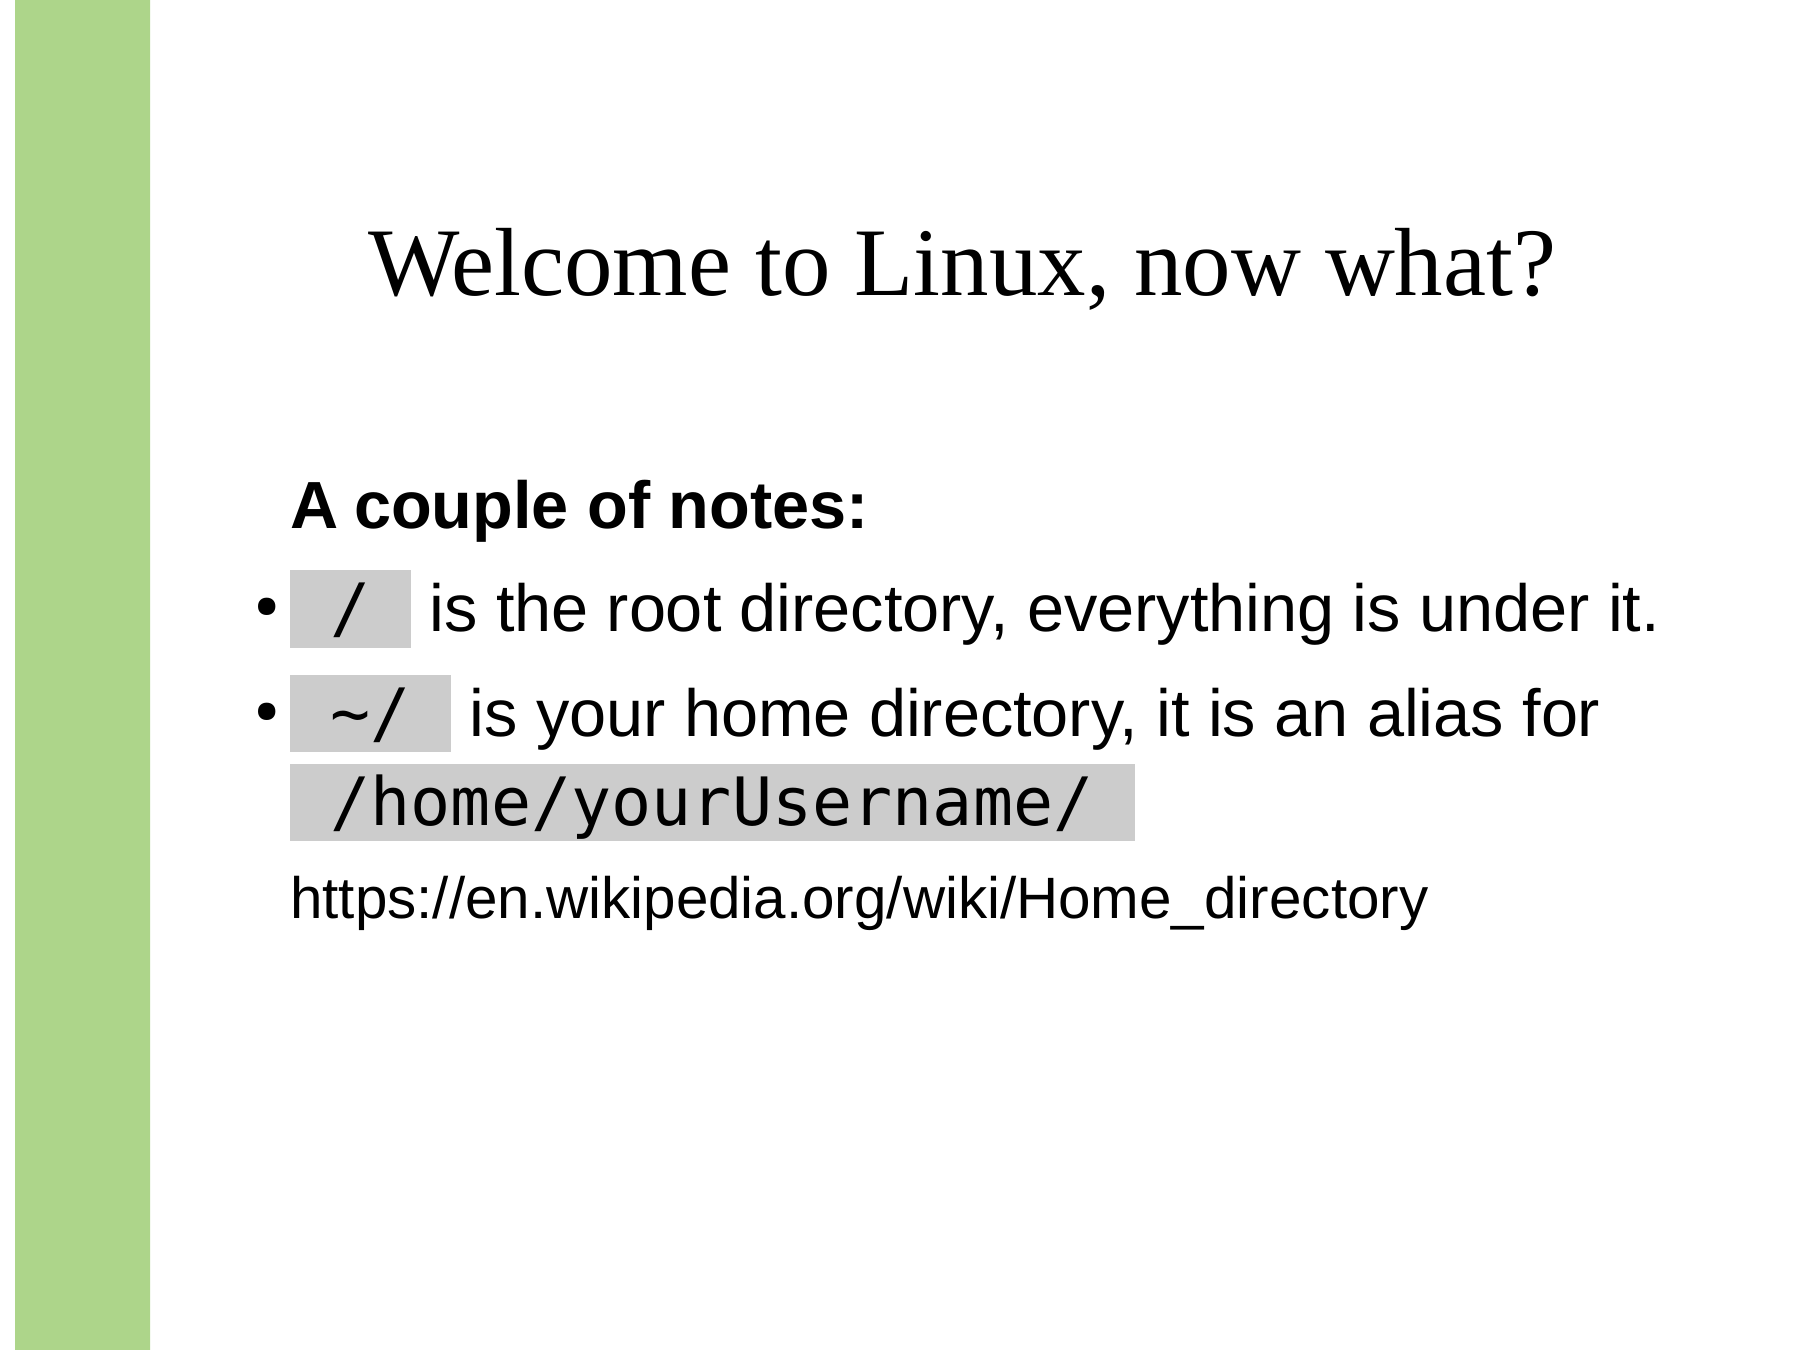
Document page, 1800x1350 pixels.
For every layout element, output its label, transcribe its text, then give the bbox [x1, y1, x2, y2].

text_box A couple of notes: / is the root directory, everything is under it. ~/ is your home directory, it is an alias for /home/yourUsername/ https://en.wikipedia.org/wiki/Home_directory [240, 449, 1681, 1335]
subtitle Welcome to Linux, now what? [368, 101, 1591, 424]
